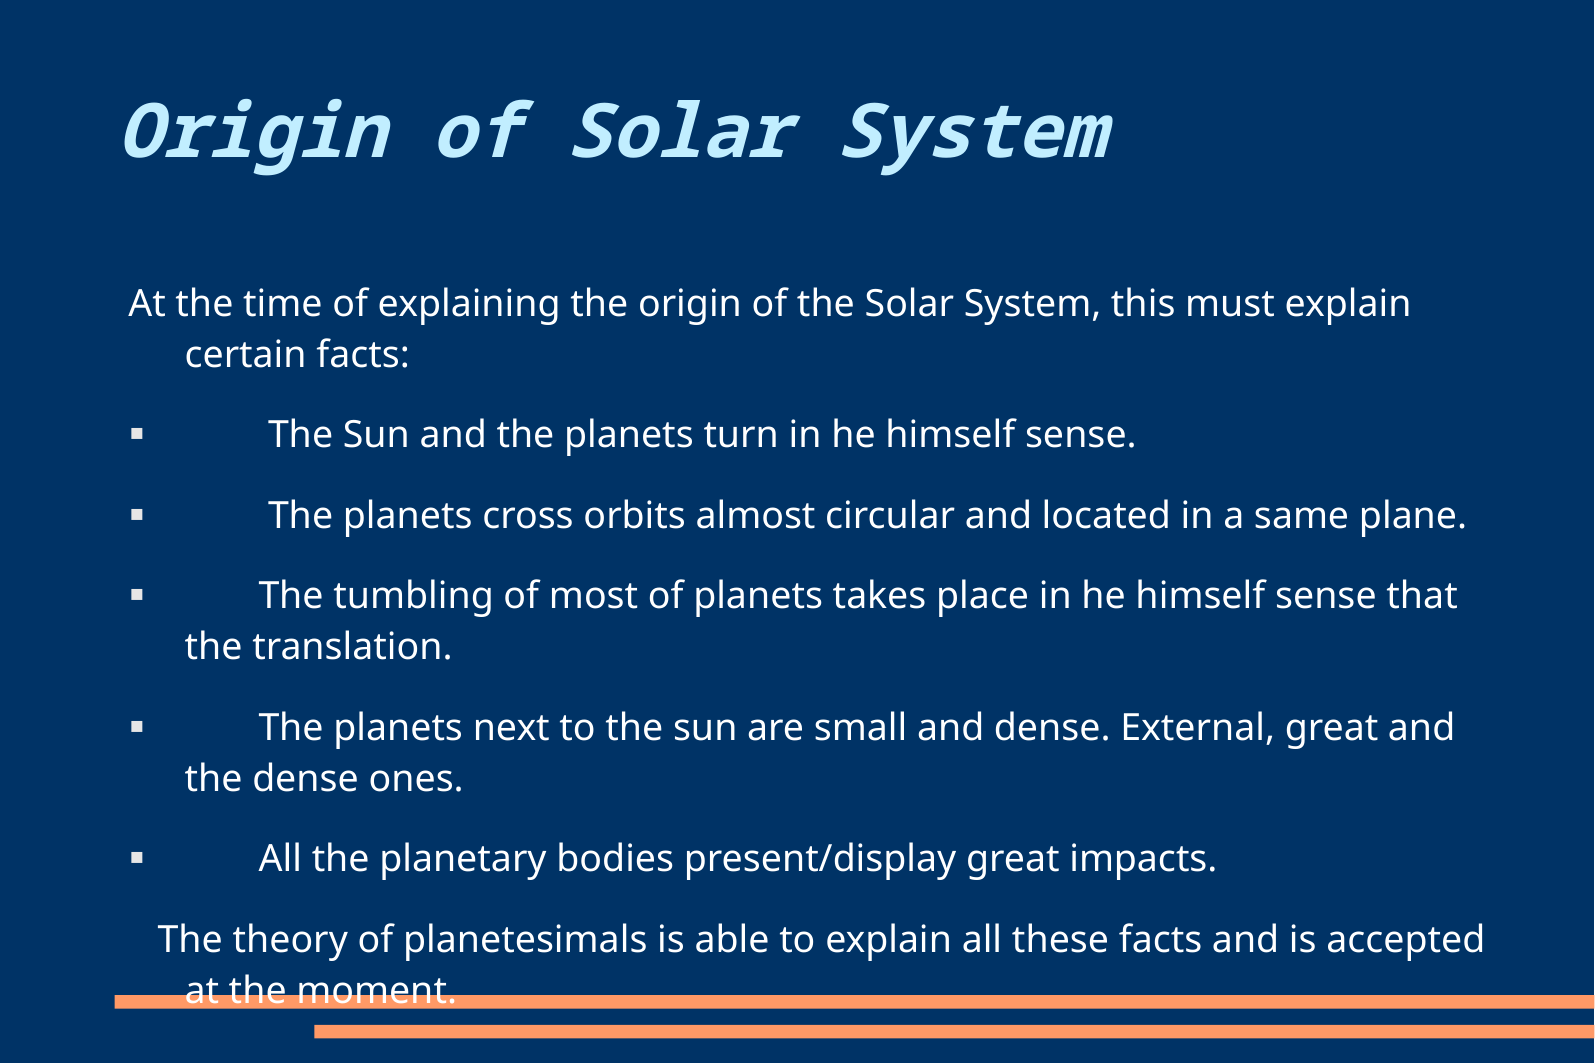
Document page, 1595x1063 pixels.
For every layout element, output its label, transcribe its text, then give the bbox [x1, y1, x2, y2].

list At the time of explaining the origin of the Solar System, this must explain certain facts:  The Sun and the planets turn in he himself sense.  The planets cross orbits almost circular and located in a same plane.  The tumbling of most of planets takes place in he himself sense that the translation.  The planets next to the sun are small and dense. External, great and the dense ones.  All the planetary bodies present/display great impacts. The theory of planetesimals is able to explain all these facts and is accepted at the moment. [117, 276, 1505, 956]
title Origin of Solar System [117, 39, 1479, 218]
